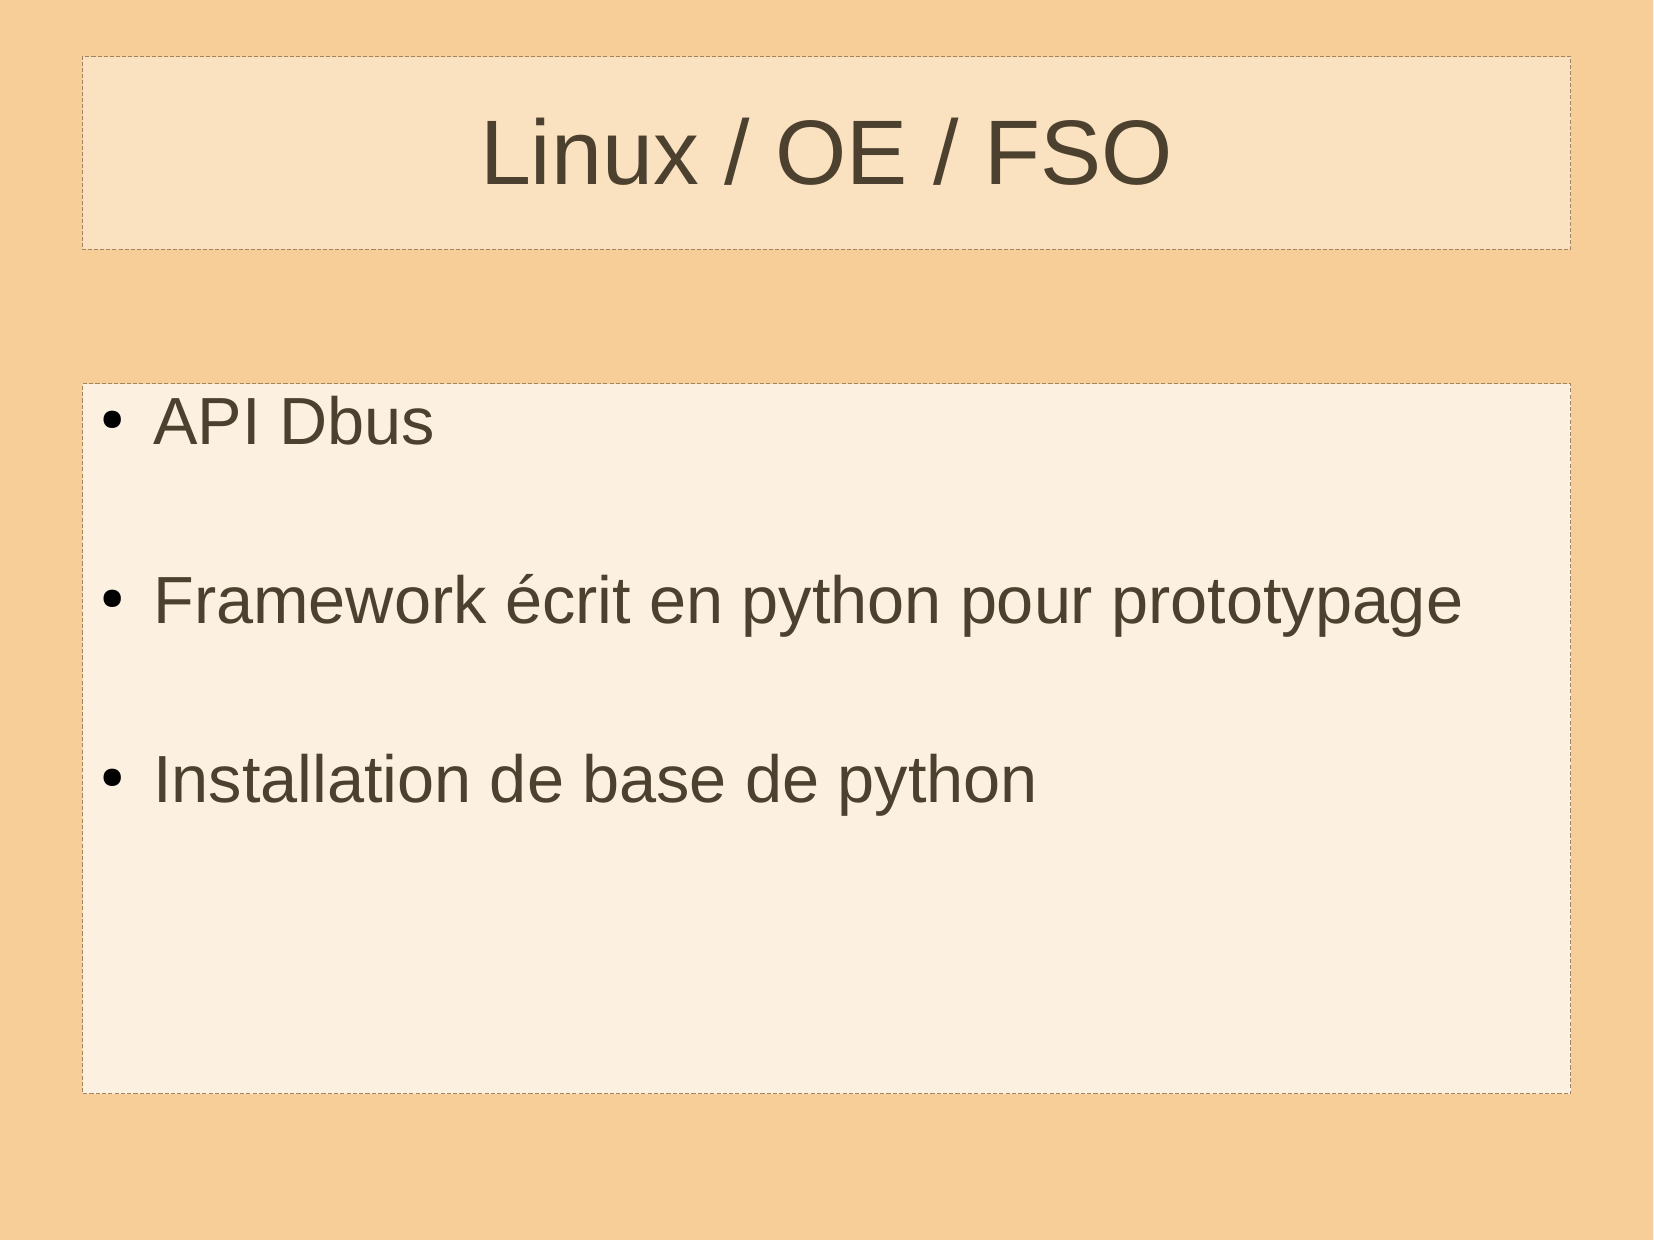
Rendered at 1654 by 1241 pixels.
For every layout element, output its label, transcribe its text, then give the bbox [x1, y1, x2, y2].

list API Dbus Framework écrit en python pour prototypage Installation de base de python [82, 383, 1571, 1094]
title Linux / OE / FSO [82, 56, 1571, 250]
